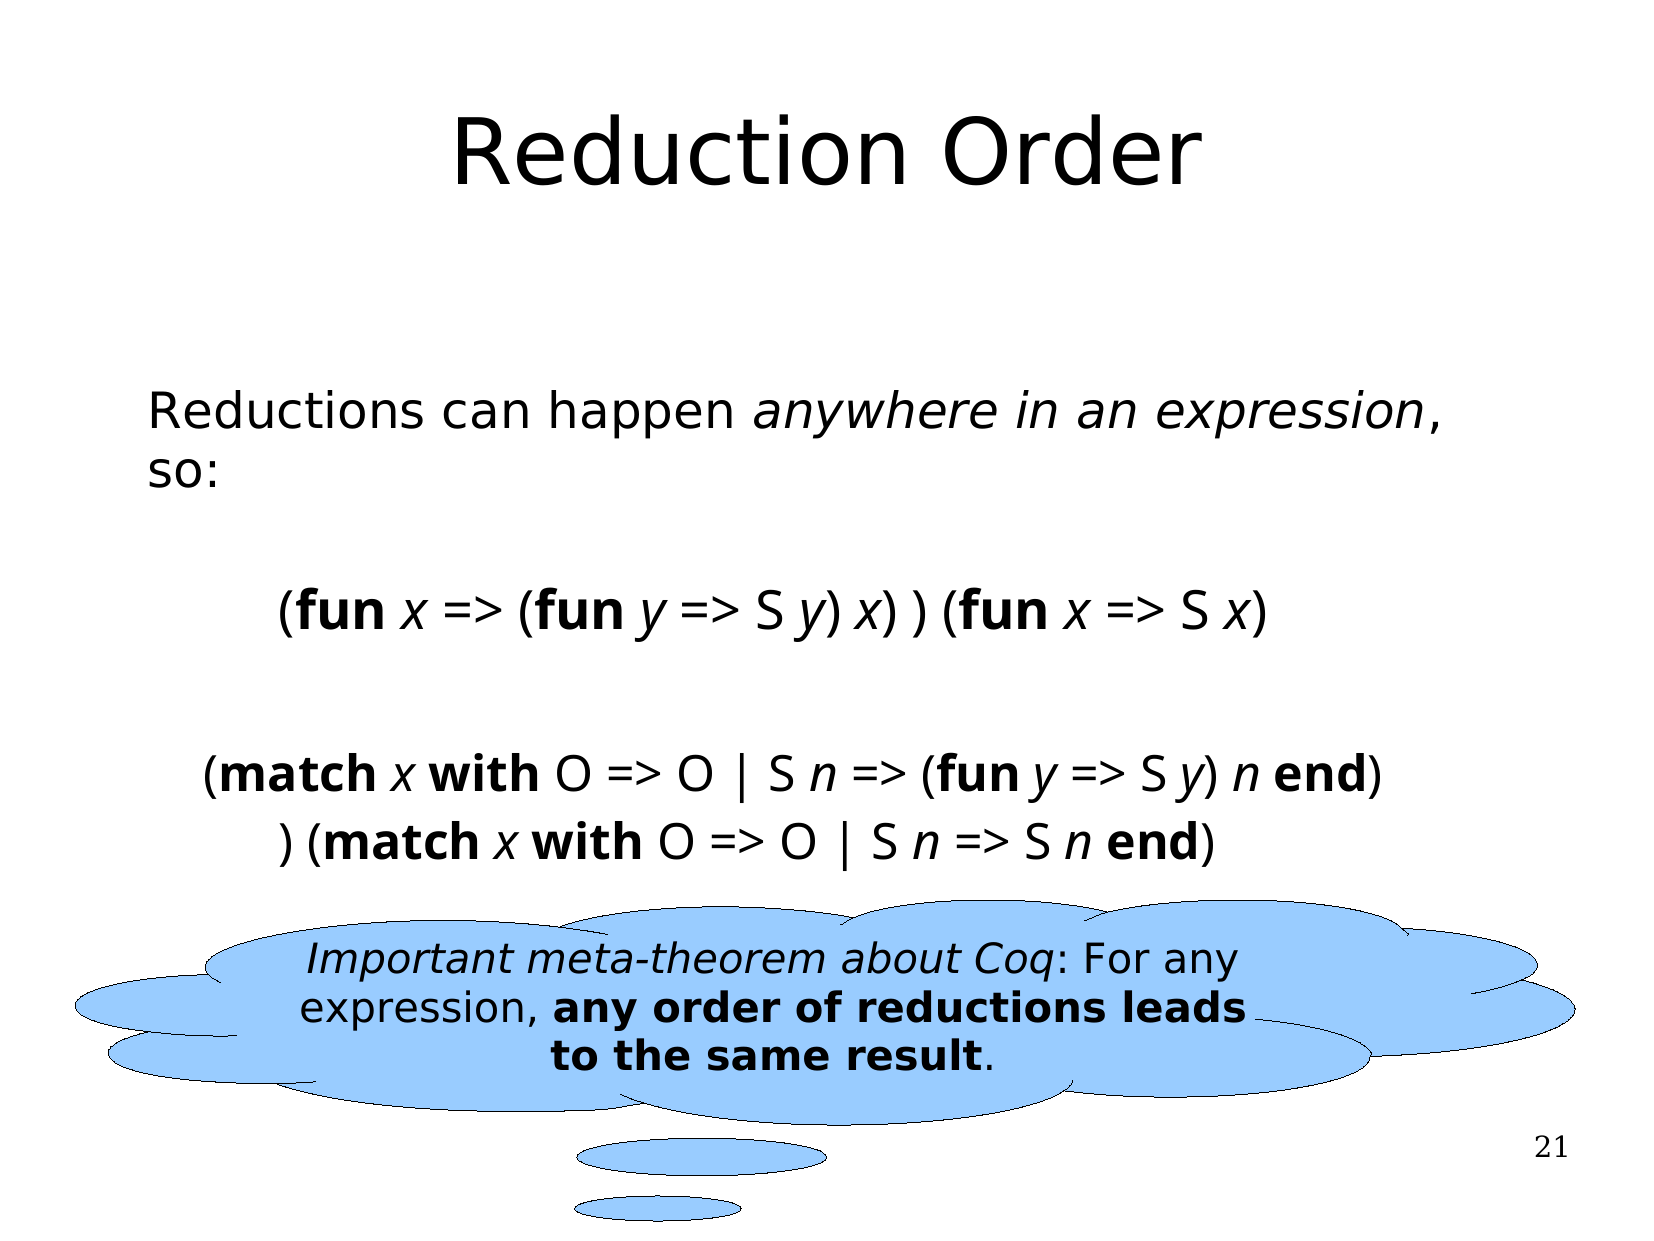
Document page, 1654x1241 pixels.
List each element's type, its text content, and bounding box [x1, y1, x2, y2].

text_box Important meta-theorem about Coq: For any expression, any order of reductions leads to the same result. [574, 1195, 742, 1222]
text_box (fun x => (fun y => S y) x) ) (fun x => S x) [264, 564, 1390, 686]
text_box Reductions can happen anywhere in an expression, so: [133, 375, 1521, 449]
text_box Important meta-theorem about Coq: For any expression, any order of reductions leads to the same result. [576, 1138, 827, 1176]
title Reduction Order [82, 49, 1571, 257]
text_box (match x with O => O | S n => (fun y => S y) n end) ) (match x with O => O | S n => S n end) [189, 730, 1465, 914]
text_box Important meta-theorem about Coq: For any expression, any order of reductions leads to the same result. [75, 900, 1576, 1126]
